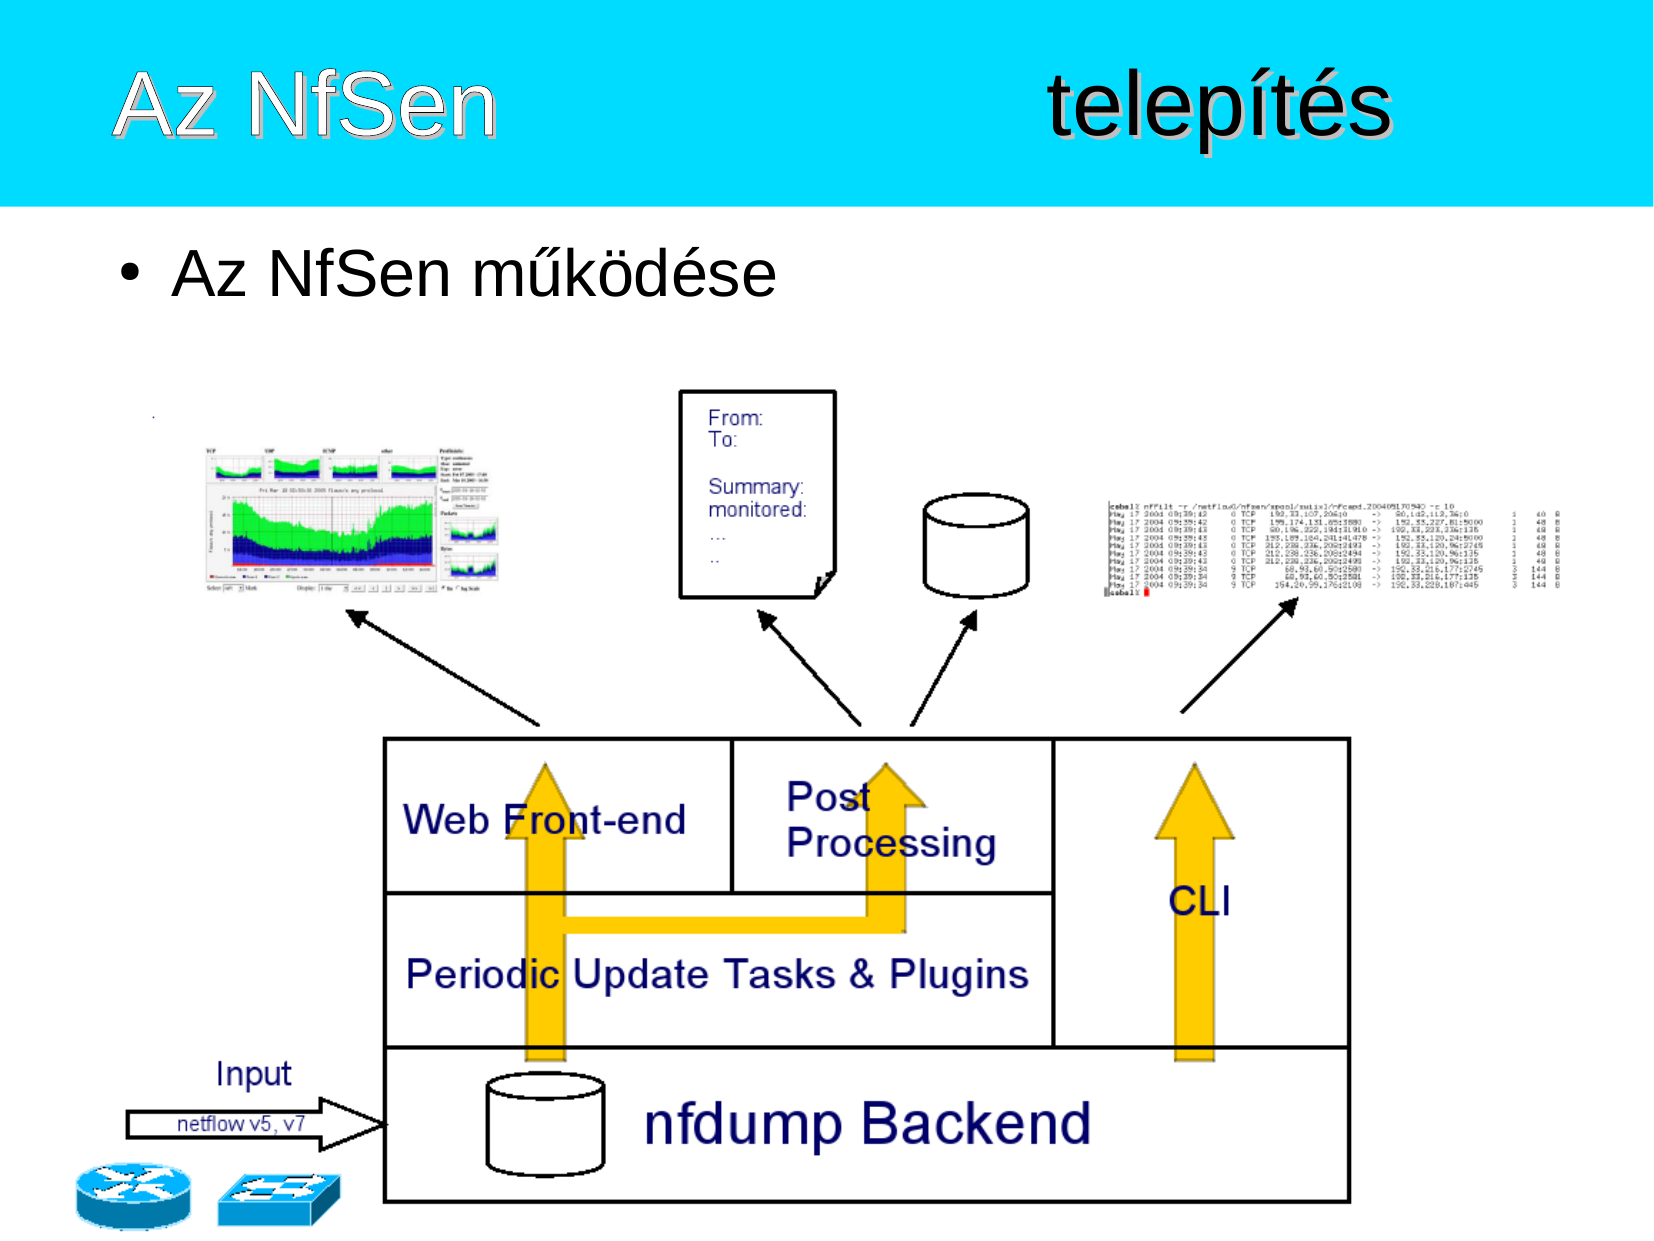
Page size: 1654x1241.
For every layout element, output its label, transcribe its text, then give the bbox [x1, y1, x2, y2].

list Az NfSen működése [82, 236, 1571, 354]
picture [73, 354, 1580, 1237]
title Az NfSen telepítés [0, 0, 1654, 207]
